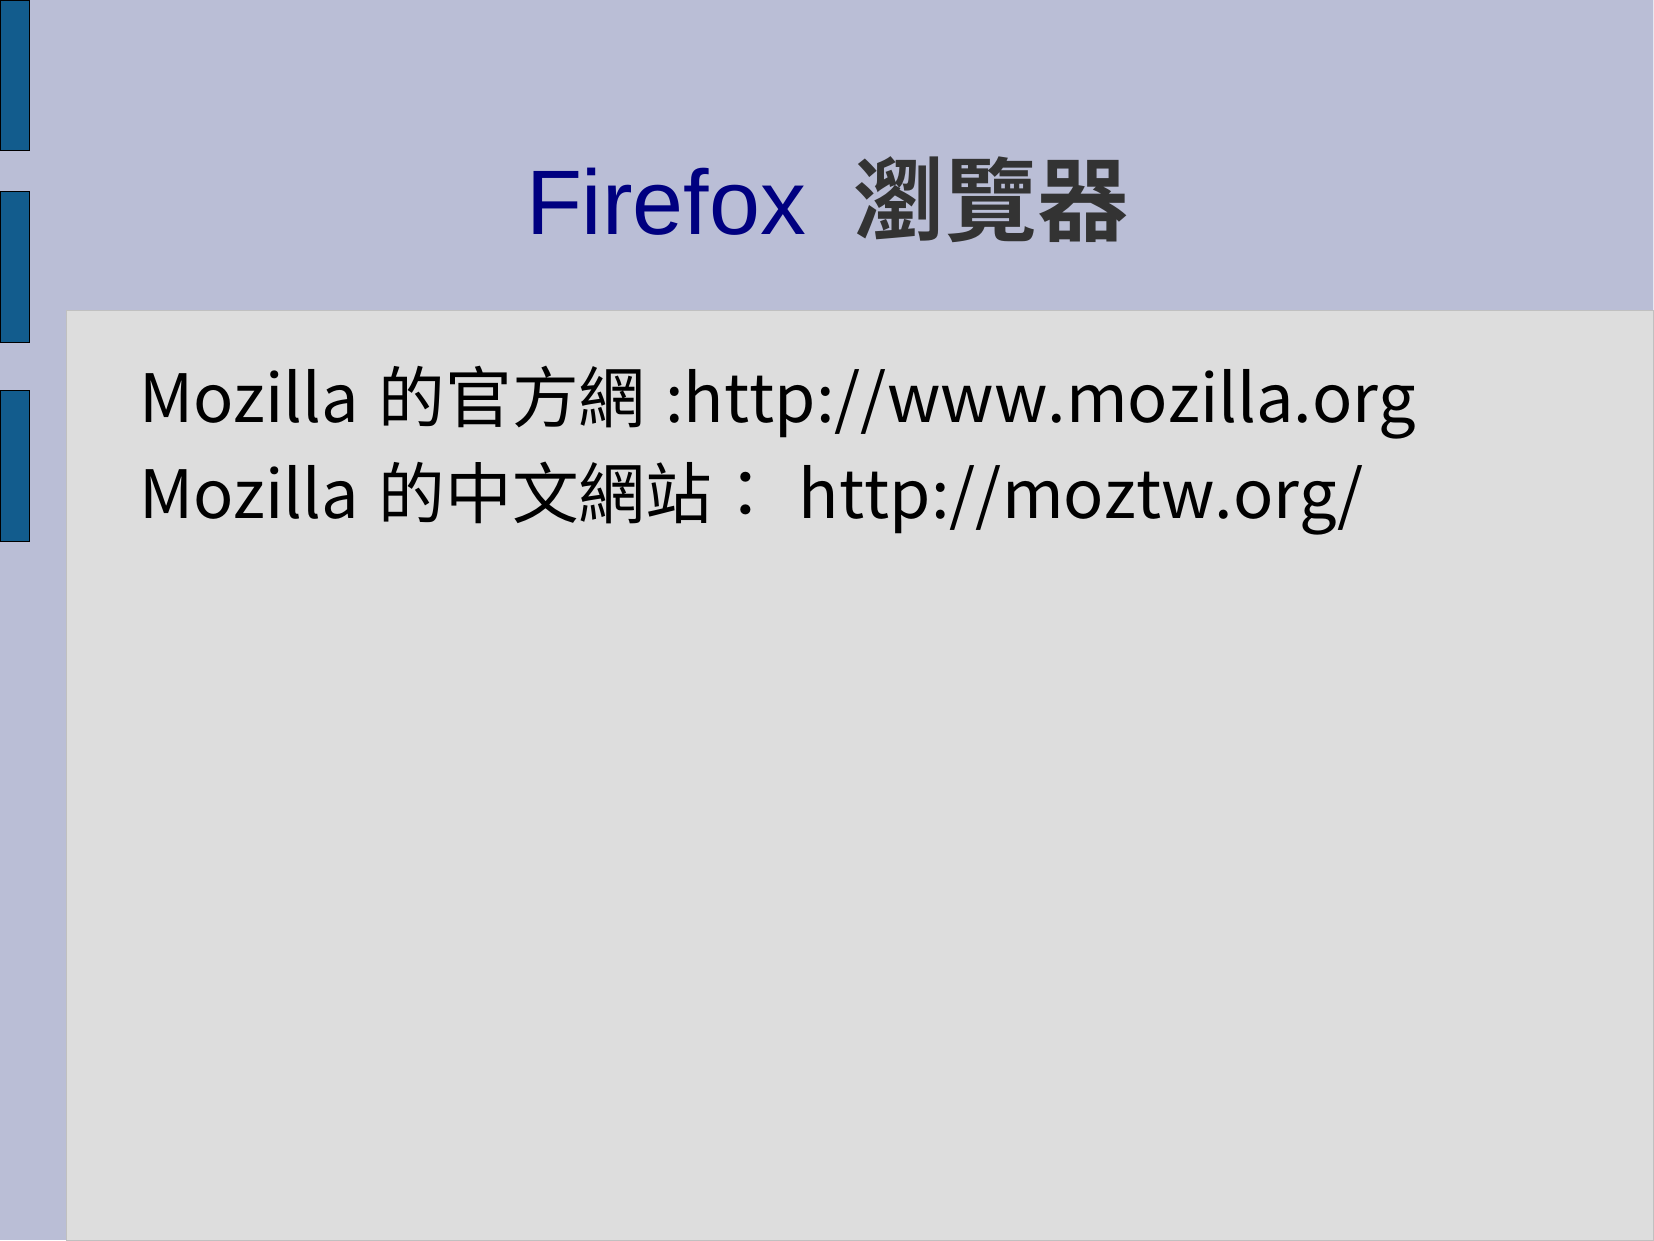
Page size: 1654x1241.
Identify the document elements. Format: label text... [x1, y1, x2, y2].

list Mozilla的官方網:http://www.mozilla.org Mozilla的中文網站：http://moztw.org/ [121, 344, 1534, 1127]
title Firefox 瀏覽器 [121, 91, 1534, 299]
